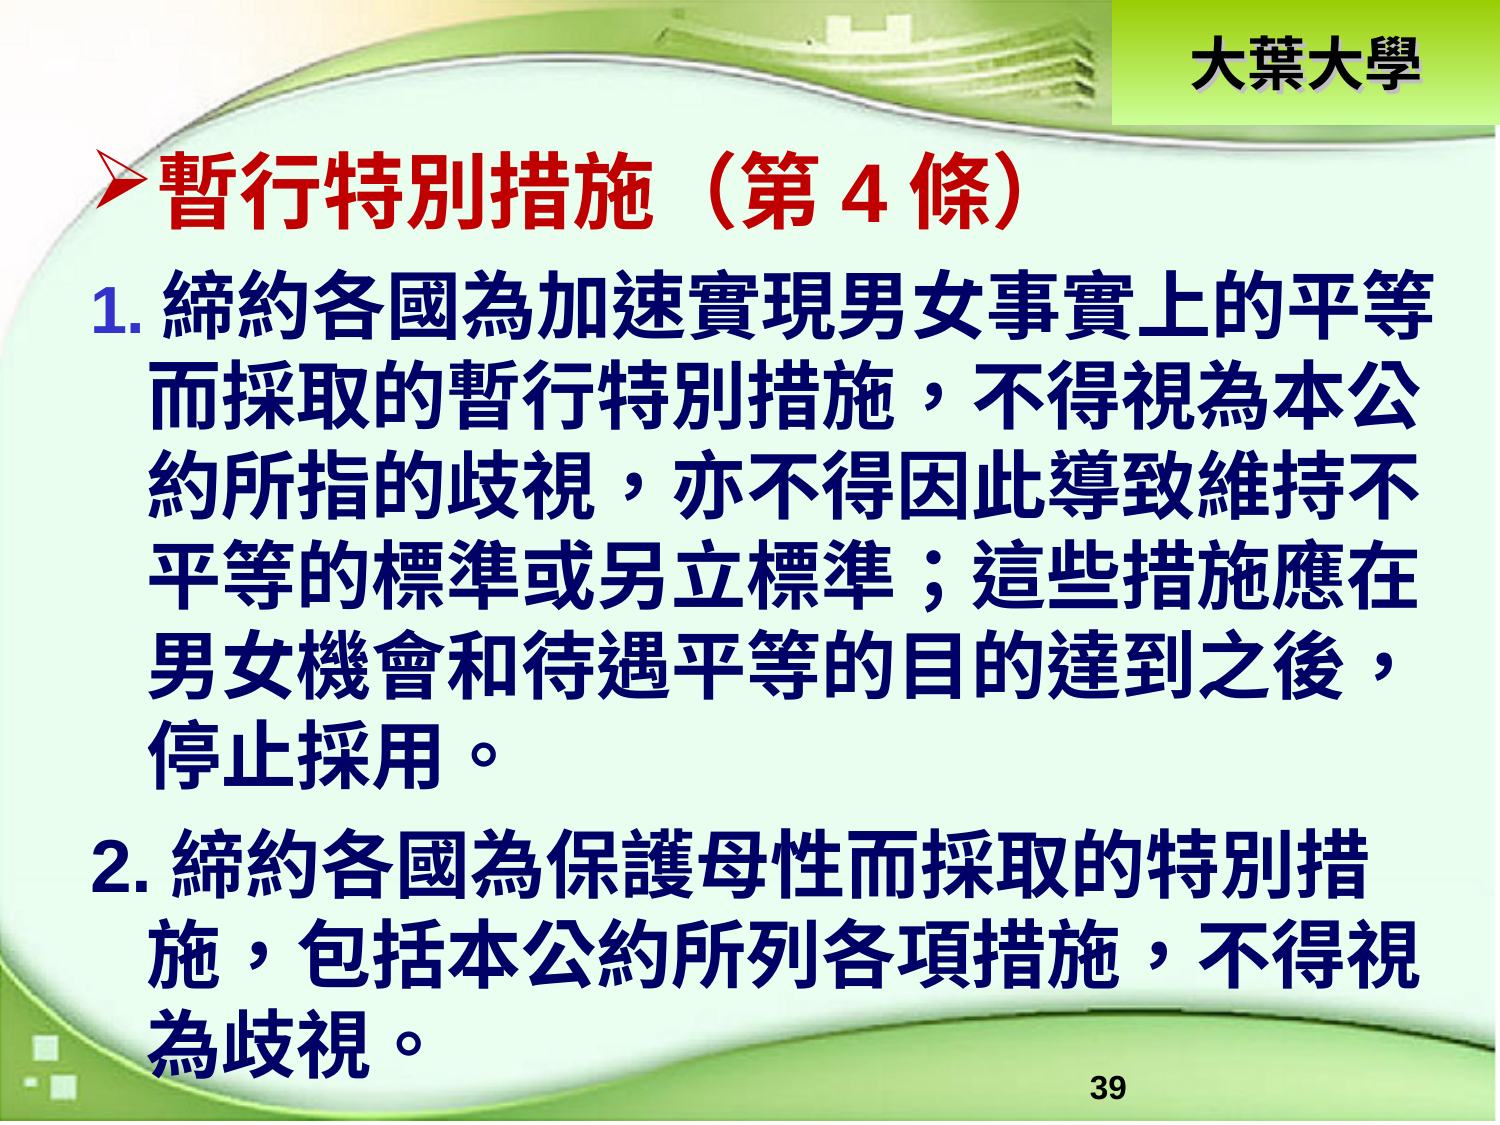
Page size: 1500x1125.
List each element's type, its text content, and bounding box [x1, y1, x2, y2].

text_box 暫行特別措施（第4條） 1.締約各國為加速實現男女事實上的平等而採取的暫行特別措施，不得視為本公約所指的歧視，亦不得因此導致維持不平等的標準或另立標準；這些措施應在男女機會和待遇平等的目的達到之後，停止採用。 2.締約各國為保護母性而採取的特別措施，包括本公約所列各項措施，不得視為歧視。 [75, 31, 1471, 1005]
